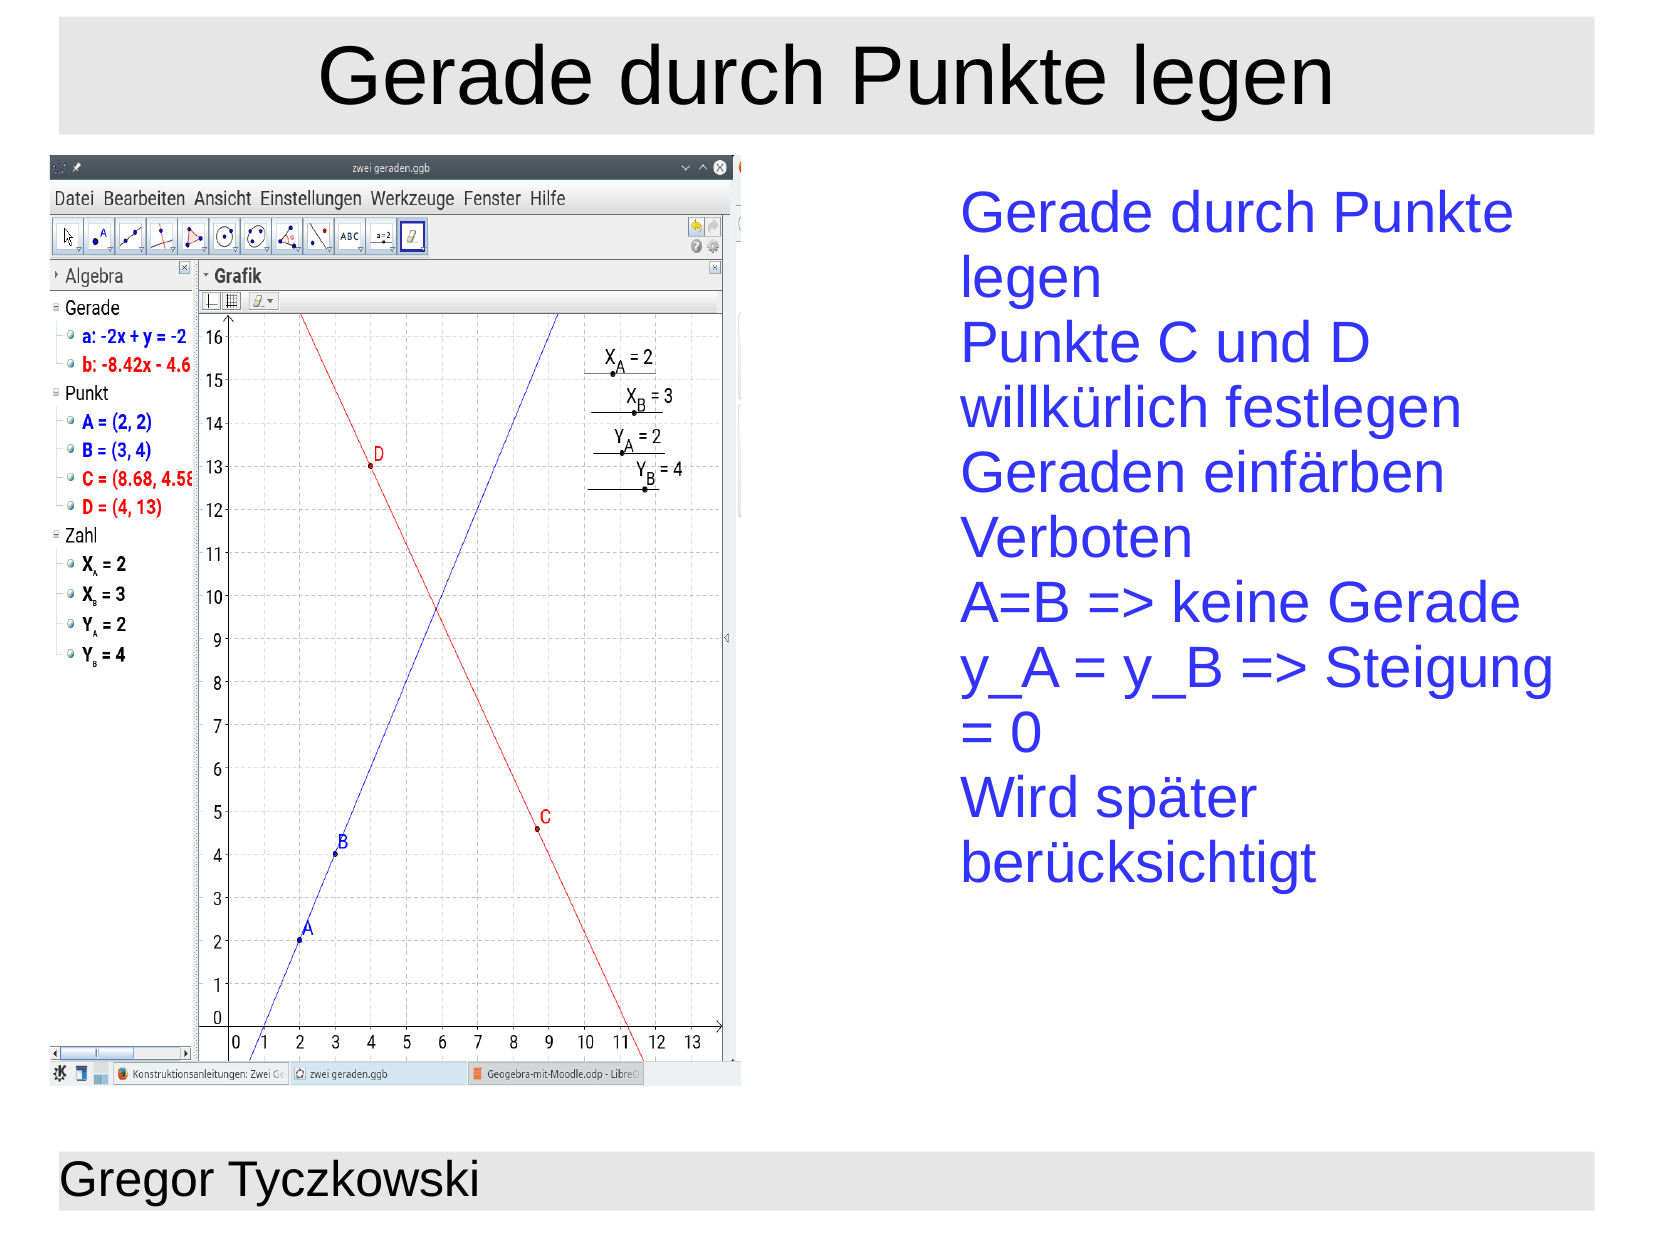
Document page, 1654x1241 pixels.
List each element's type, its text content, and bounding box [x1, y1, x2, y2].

picture [49, 155, 742, 1086]
title Gerade durch Punkte legen [59, 16, 1595, 135]
list Gregor Tyczkowski [59, 1151, 1595, 1211]
text_box Gerade durch Punkte legen Punkte C und D willkürlich festlegen Geraden einfärben Verboten A=B => keine Gerade y_A = y_B => Steigung = 0 Wird später berücksichtigt [945, 172, 1590, 1110]
